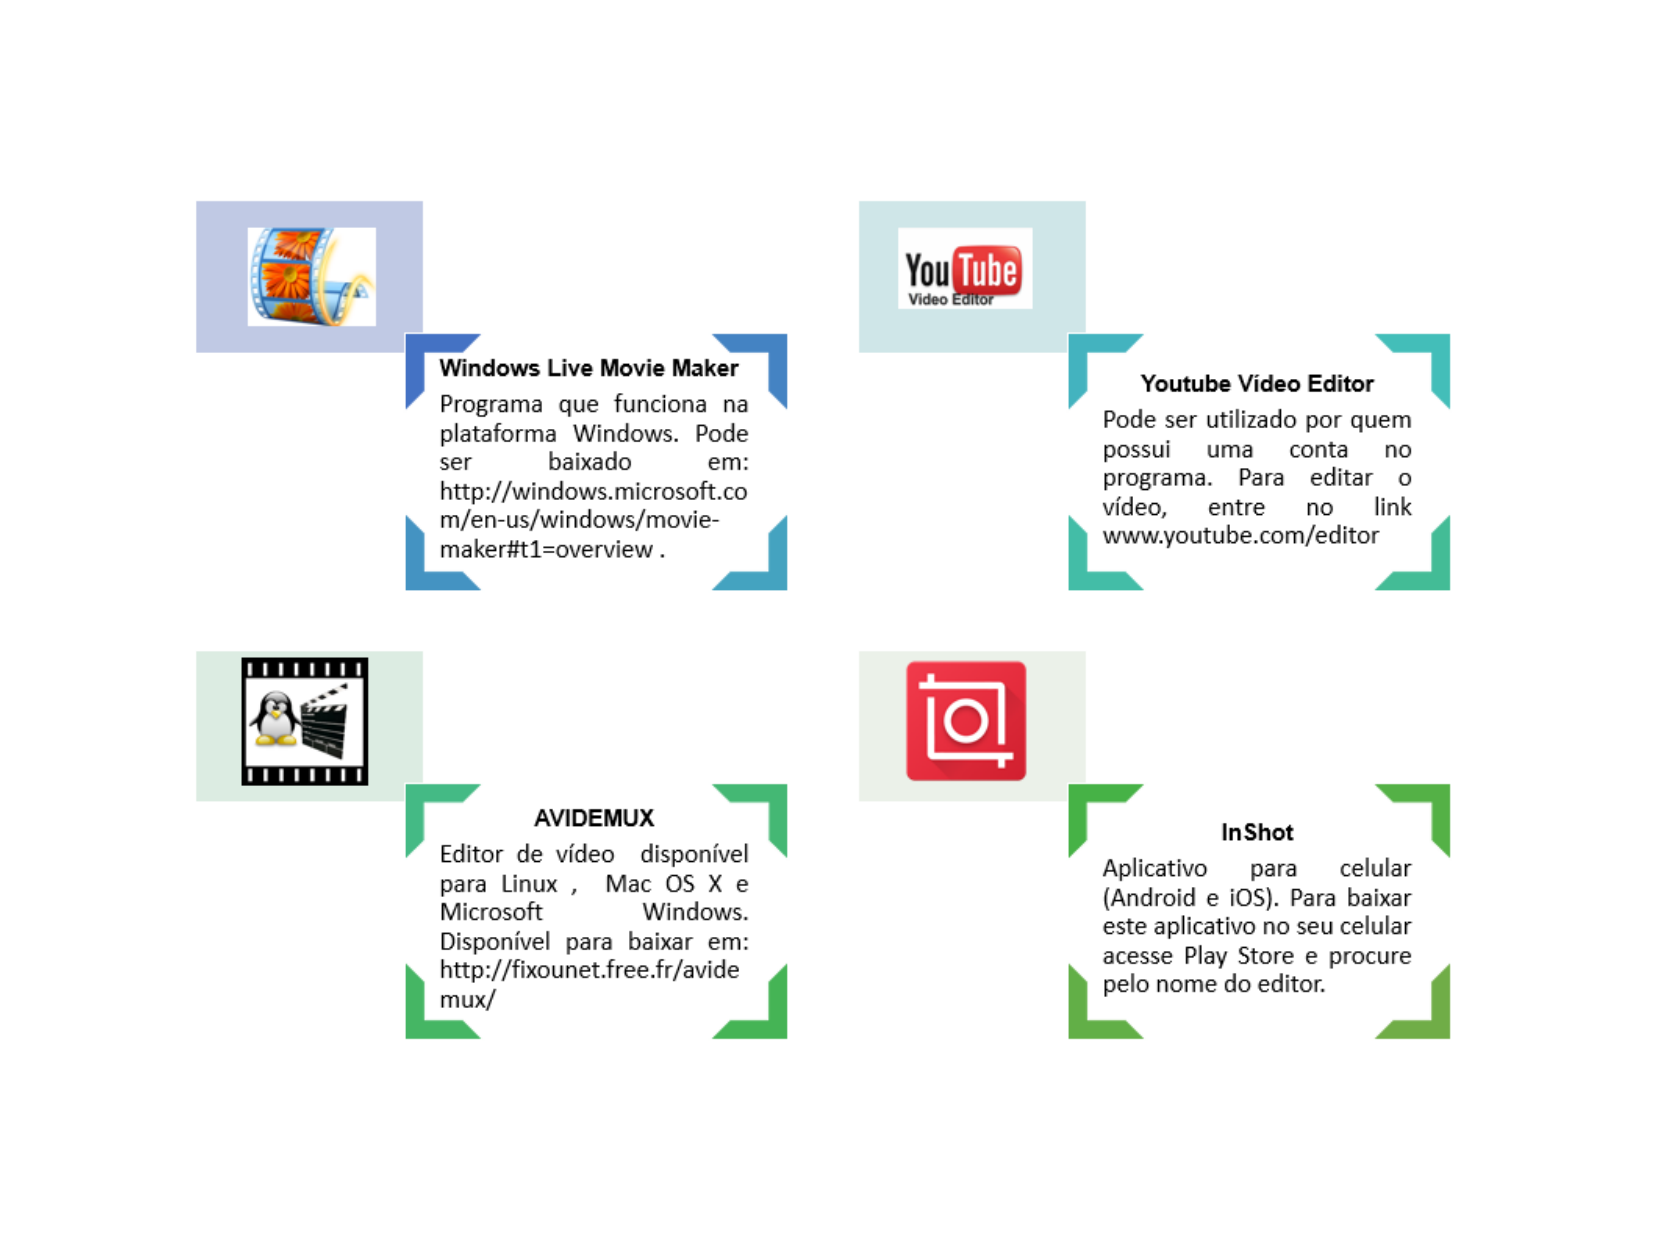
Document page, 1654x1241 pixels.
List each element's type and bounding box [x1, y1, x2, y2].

picture [184, 192, 1466, 1047]
